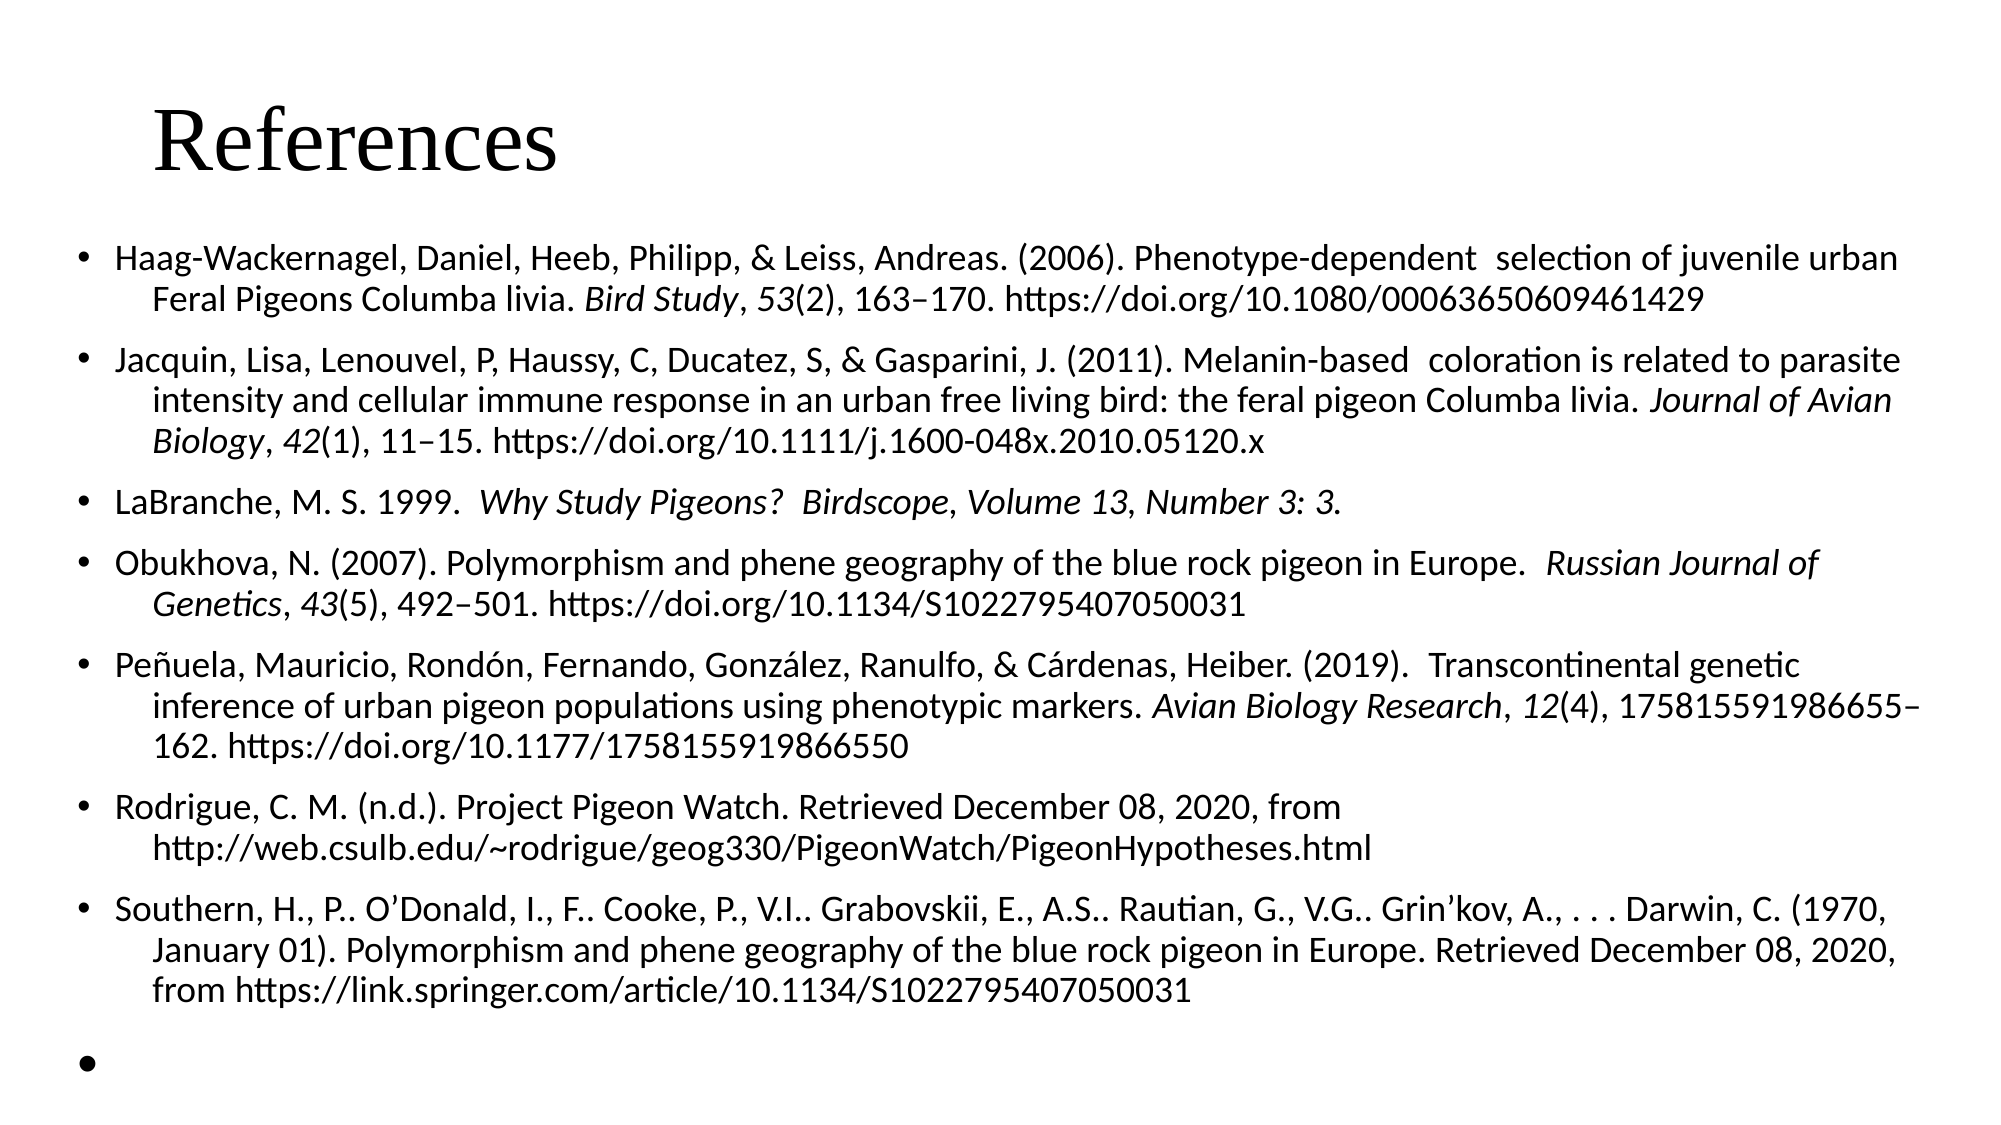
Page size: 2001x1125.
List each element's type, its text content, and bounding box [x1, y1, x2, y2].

title References [137, 59, 1098, 222]
list Haag-Wackernagel, Daniel, Heeb, Philipp, & Leiss, Andreas. (2006). Phenotype-dependent selection of juvenile urban Feral Pigeons Columba livia. Bird Study, 53(2), 163–170. https://doi.org/10.1080/00063650609461429 Jacquin, Lisa, Lenouvel, P, Haussy, C, Ducatez, S, & Gasparini, J. (2011). Melanin-based coloration is related to parasite intensity and cellular immune response in an urban free living bird: the feral pigeon Columba livia. Journal of Avian Biology, 42(1), 11–15. https://doi.org/10.1111/j.1600-048x.2010.05120.x LaBranche, M. S. 1999. Why Study Pigeons? Birdscope, Volume 13, Number 3: 3. Obukhova, N. (2007). Polymorphism and phene geography of the blue rock pigeon in Europe. Russian Journal of Genetics, 43(5), 492–501. https://doi.org/10.1134/S1022795407050031 Peñuela, Mauricio, Rondón, Fernando, González, Ranulfo, & Cárdenas, Heiber. (2019). Transcontinental genetic inference of urban pigeon populations using phenotypic markers. Avian Biology Research, 12(4), 175815591986655–162. https://doi.org/10.1177/1758155919866550 Rodrigue, C. M. (n.d.). Project Pigeon Watch. Retrieved December 08, 2020, from http://web.csulb.edu/~rodrigue/geog330/PigeonWatch/PigeonHypotheses.html Southern, H., P.. O’Donald, I., F.. Cooke, P., V.I.. Grabovskii, E., A.S.. Rautian, G., V.G.. Grin’kov, A., . . . Darwin, C. (1970, January 01). Polymorphism and phene geography of the blue rock pigeon in Europe. Retrieved December 08, 2020, from https://link.springer.com/article/10.1134/S1022795407050031 [62, 230, 1951, 1076]
